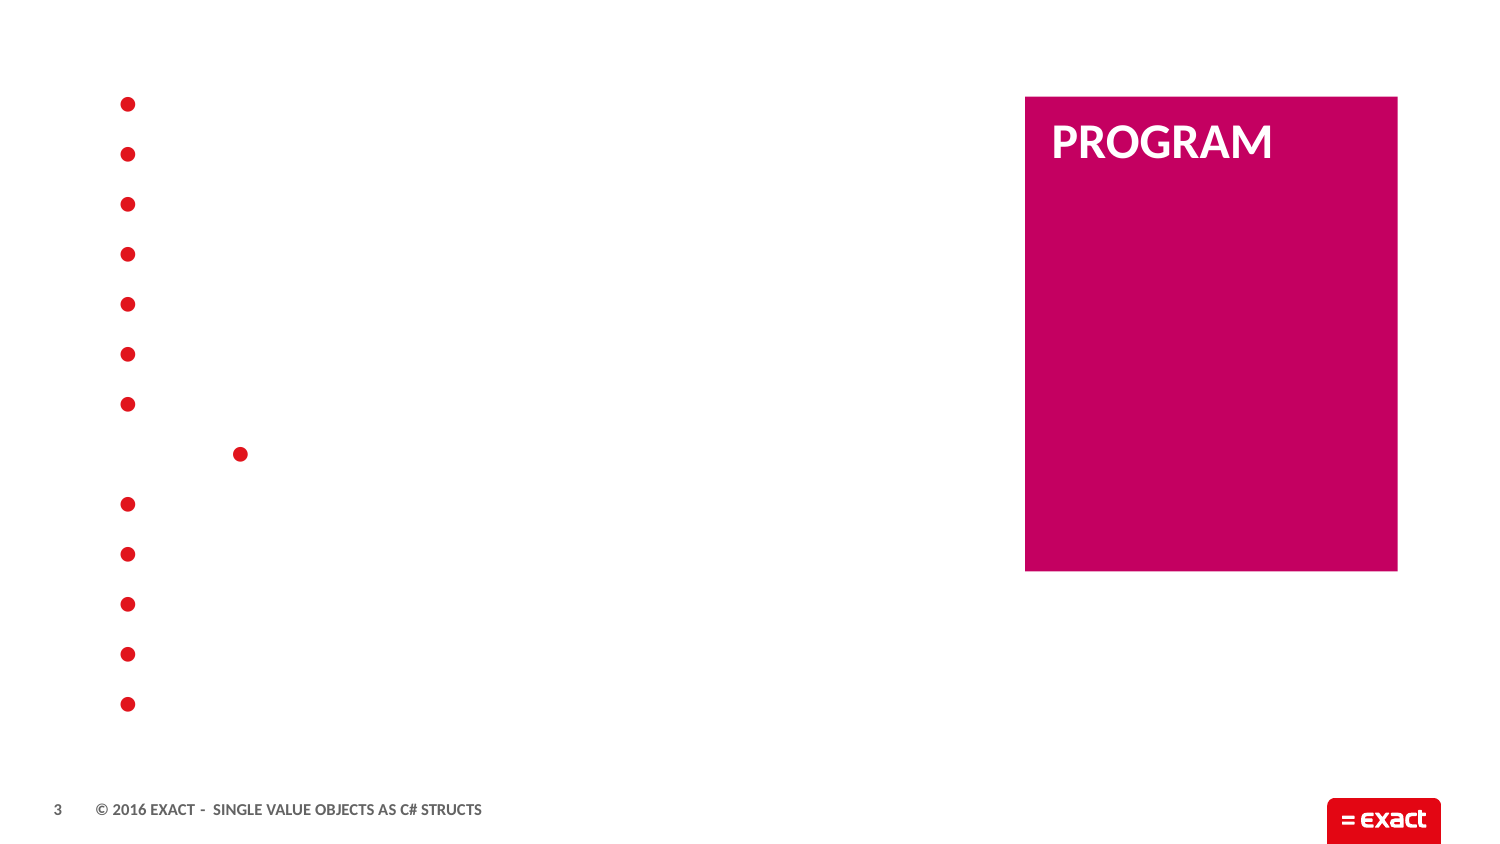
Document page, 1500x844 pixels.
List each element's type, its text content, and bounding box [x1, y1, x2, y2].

text_box [38, 786, 96, 832]
text_box - Single Value Objects as C# structs [185, 786, 826, 832]
text_box Structs in C# DDD in short Single Value Objects Design choices Qowaiv Demo Questions [102, 73, 744, 746]
title Program [1025, 96, 1398, 572]
